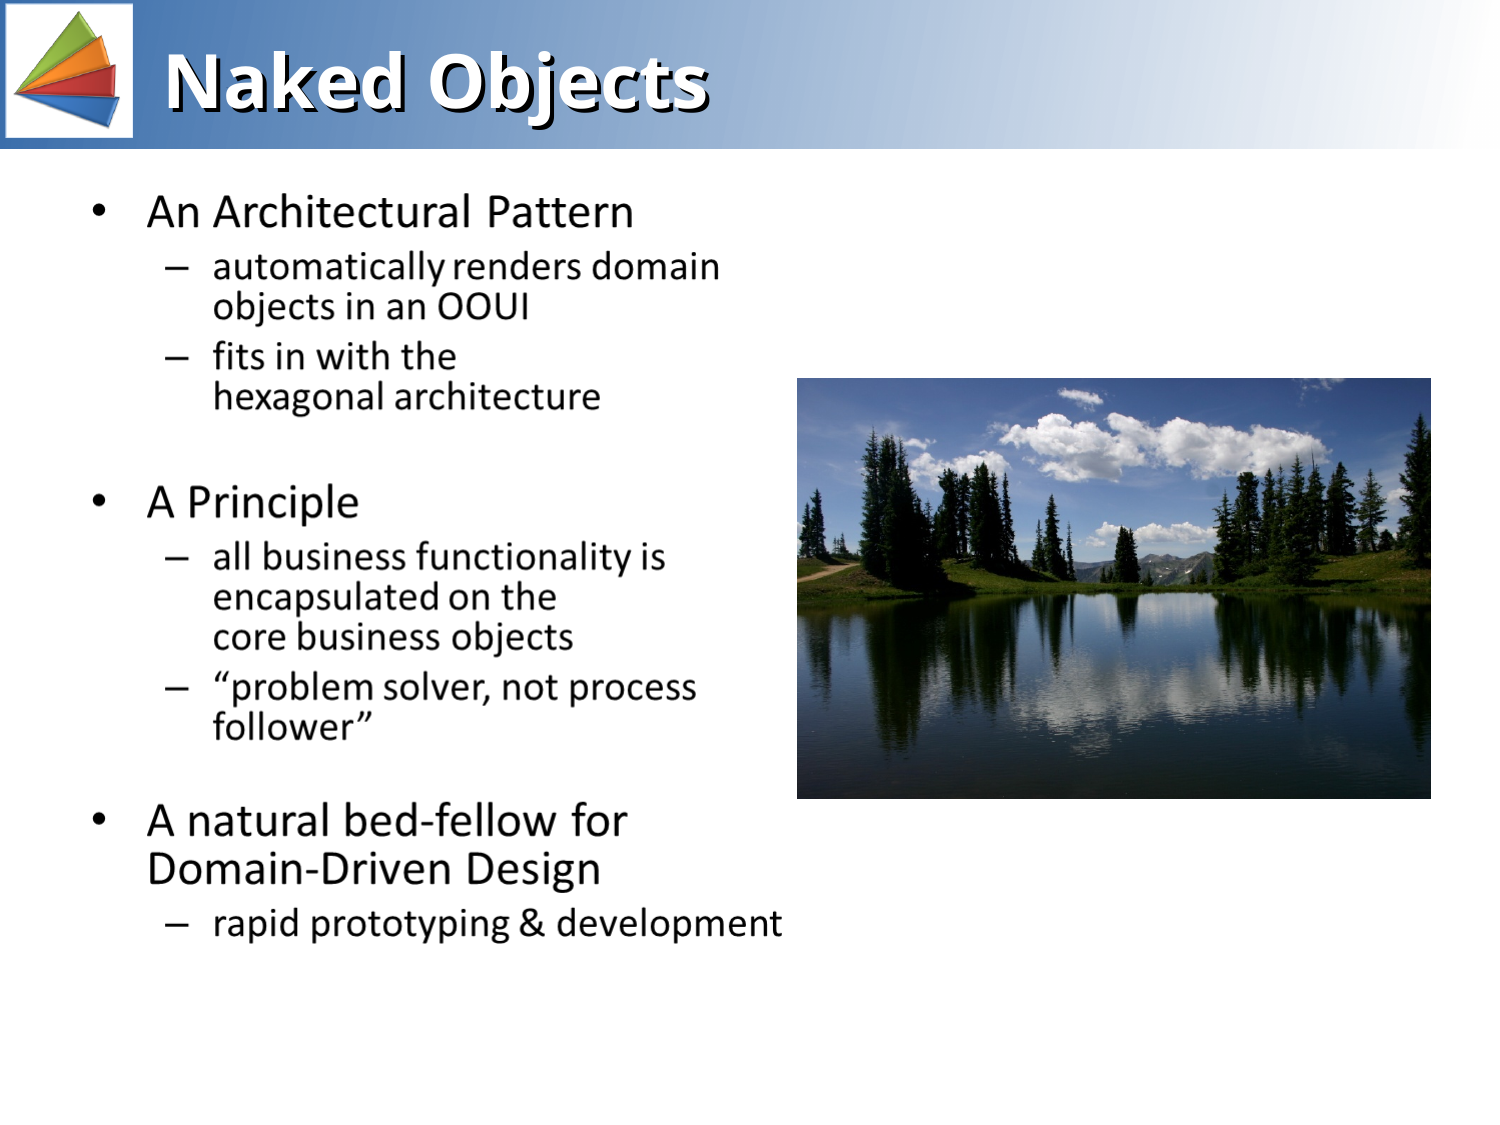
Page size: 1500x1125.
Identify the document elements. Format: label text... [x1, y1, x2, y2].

picture [797, 378, 1431, 799]
title Naked Objects [147, 19, 1500, 138]
text_box [62, 165, 808, 1012]
picture [0, 0, 1500, 149]
